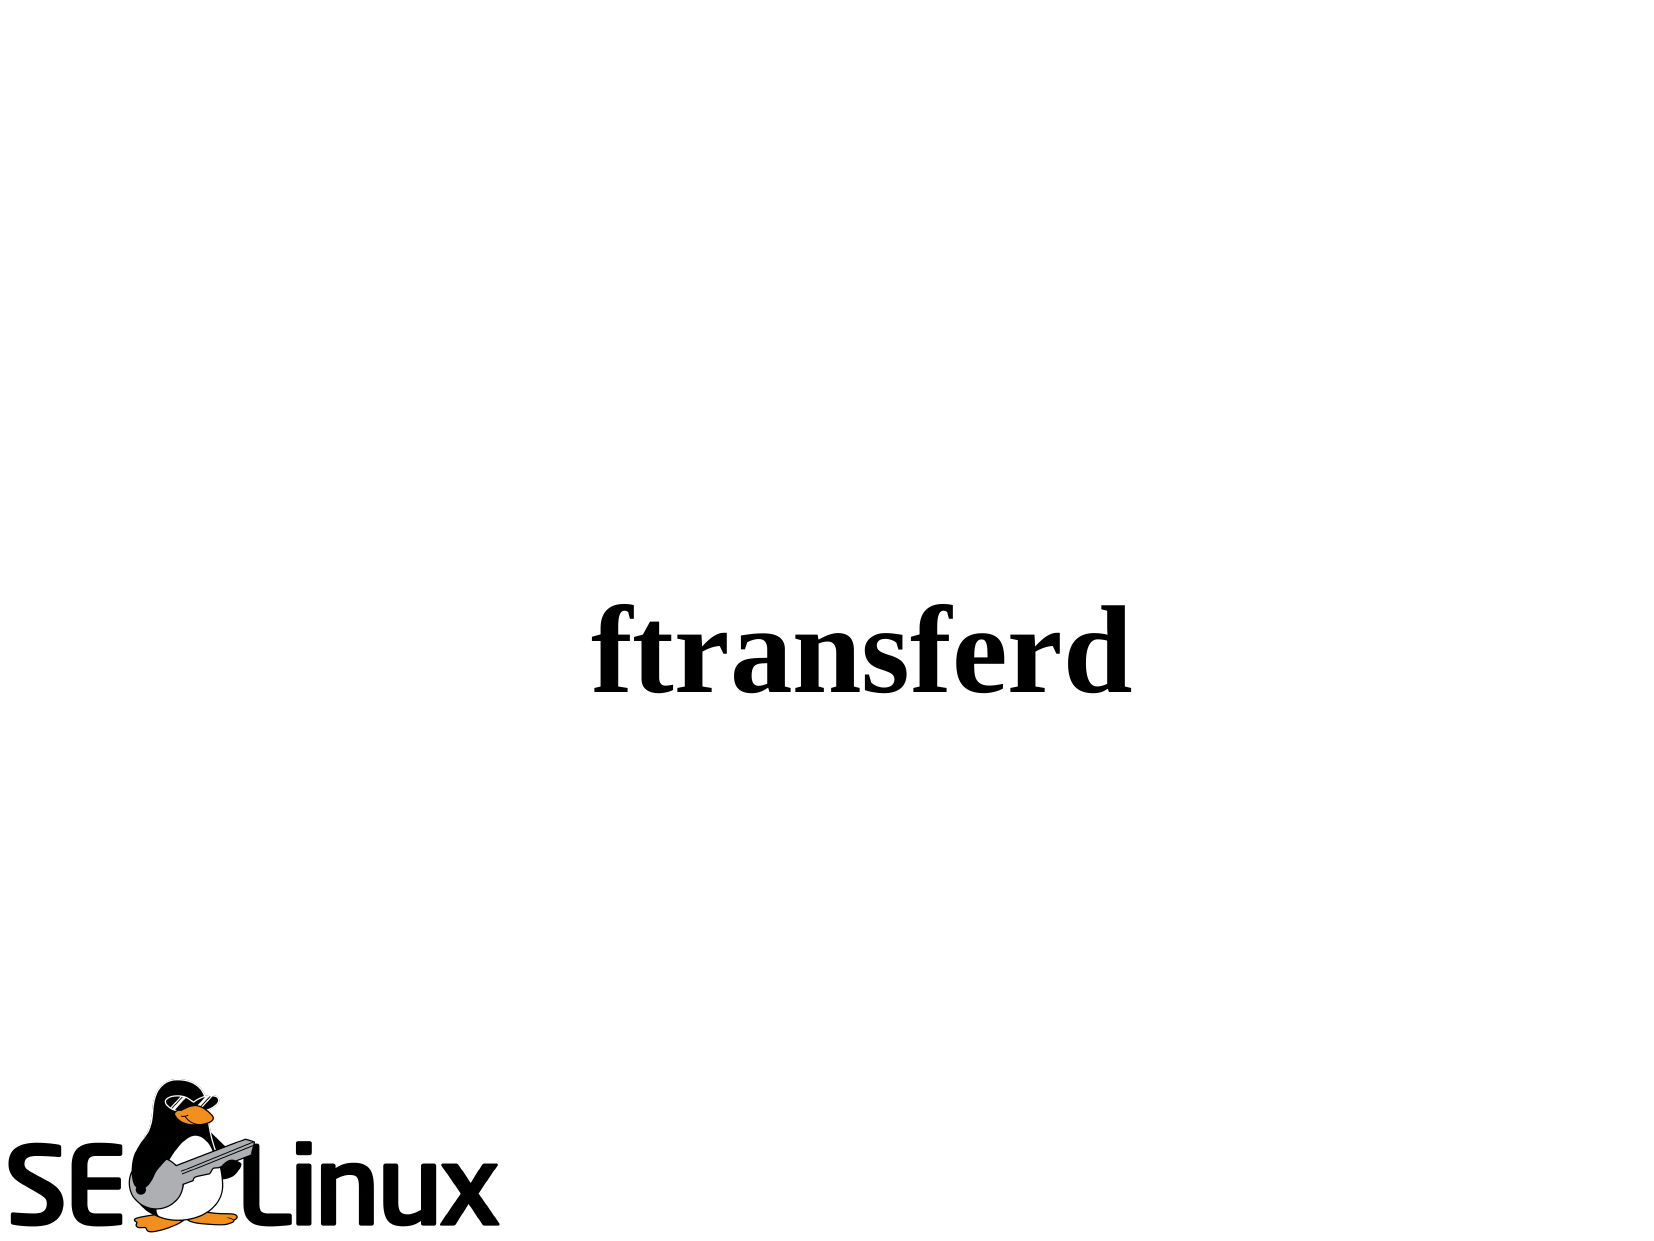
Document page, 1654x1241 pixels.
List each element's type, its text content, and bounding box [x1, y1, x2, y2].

picture [0, 919, 526, 1241]
list ftransferd [82, 290, 1571, 1010]
